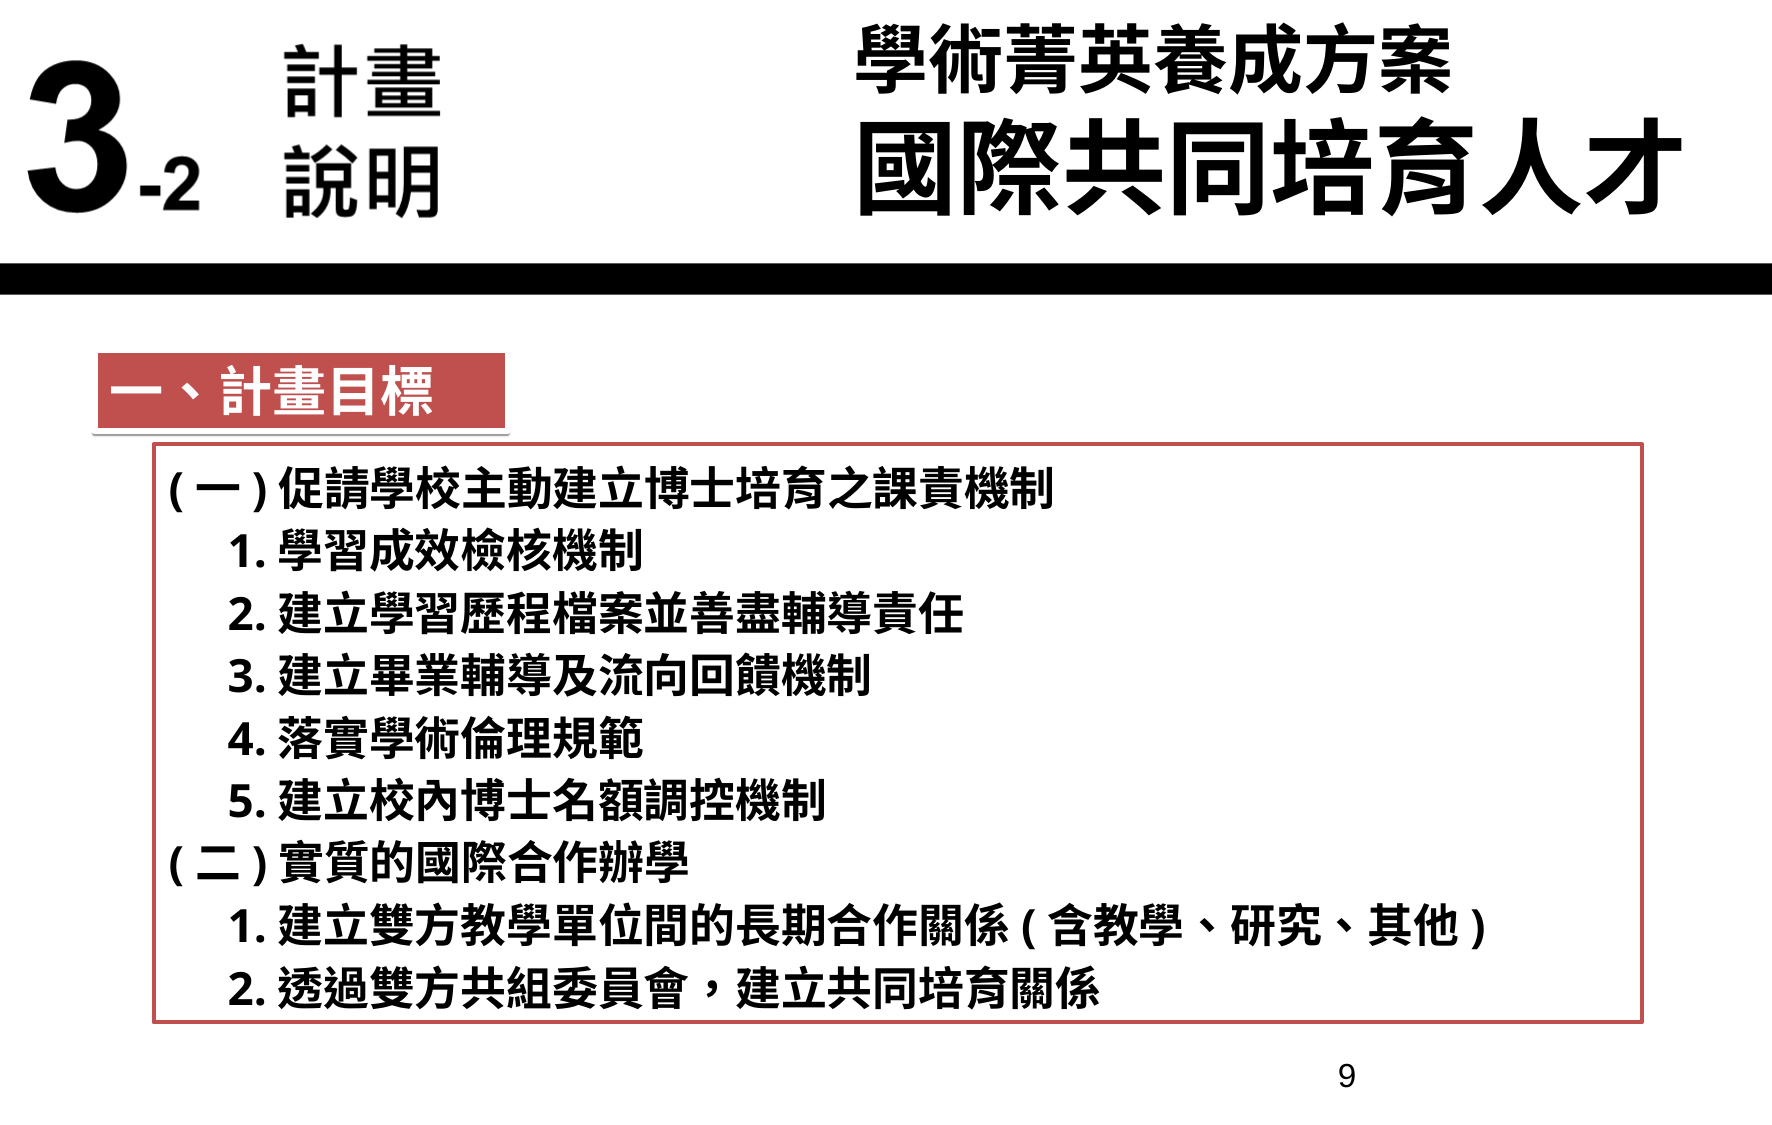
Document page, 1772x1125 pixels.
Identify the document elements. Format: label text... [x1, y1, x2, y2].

picture [4, 0, 462, 384]
text_box 9 [1322, 1046, 1737, 1125]
text_box 學術菁英養成方案 國際共同培育人才 [838, 5, 1709, 238]
text_box (一)促請學校主動建立博士培育之課責機制 1.學習成效檢核機制 2.建立學習歷程檔案並善盡輔導責任 3.建立畢業輔導及流向回饋機制 4.落實學術倫理規範 5.建立校內博士名額調控機制 (二)實質的國際合作辦學 1.建立雙方教學單位間的長期合作關係(含教學、研究、其他) 2.透過雙方共組委員會，建立共同培育關係 [153, 444, 1642, 1023]
text_box 一、計畫目標 [94, 349, 508, 431]
